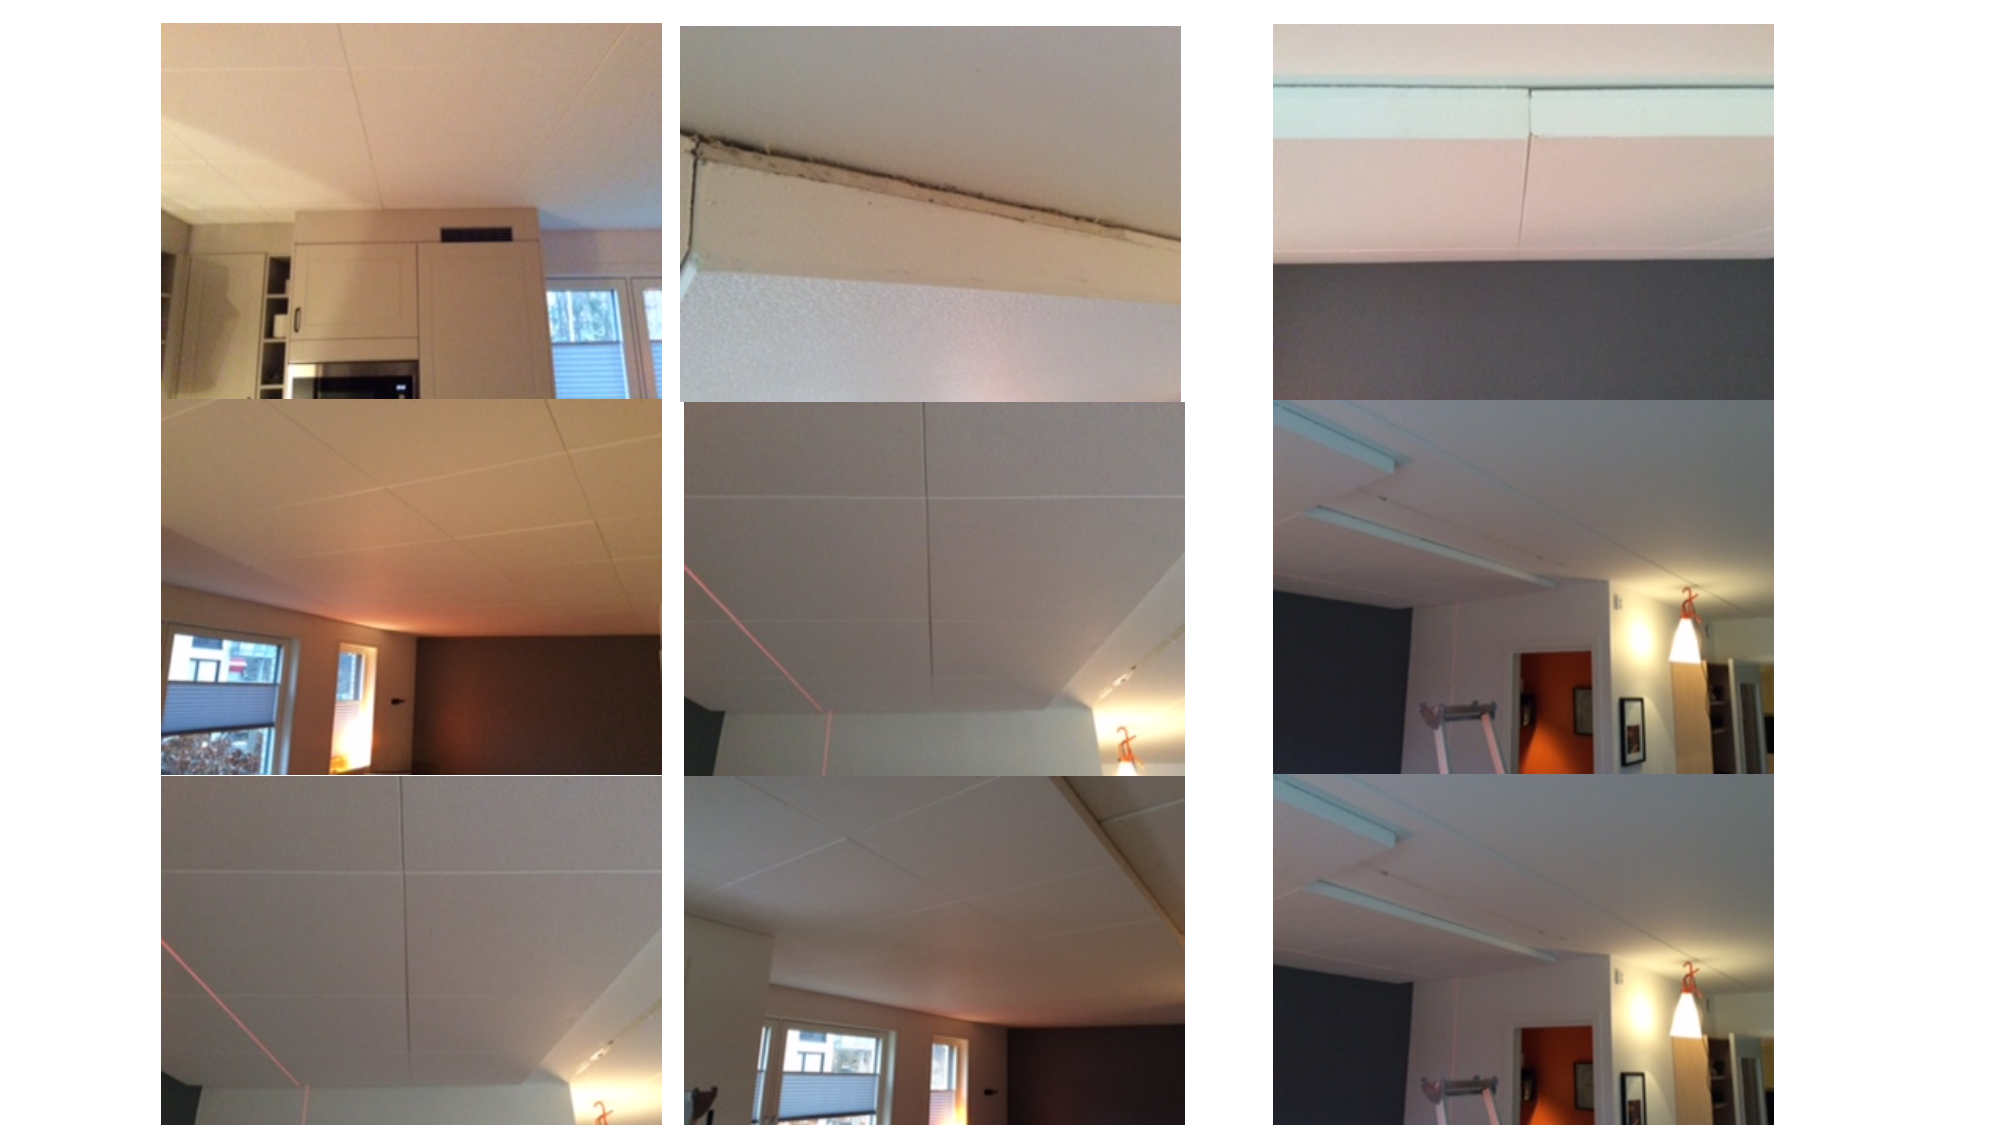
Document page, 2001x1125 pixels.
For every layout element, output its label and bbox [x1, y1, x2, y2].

picture [161, 23, 662, 775]
picture [161, 776, 662, 1125]
picture [680, 26, 1185, 1125]
picture [1273, 24, 1774, 1125]
